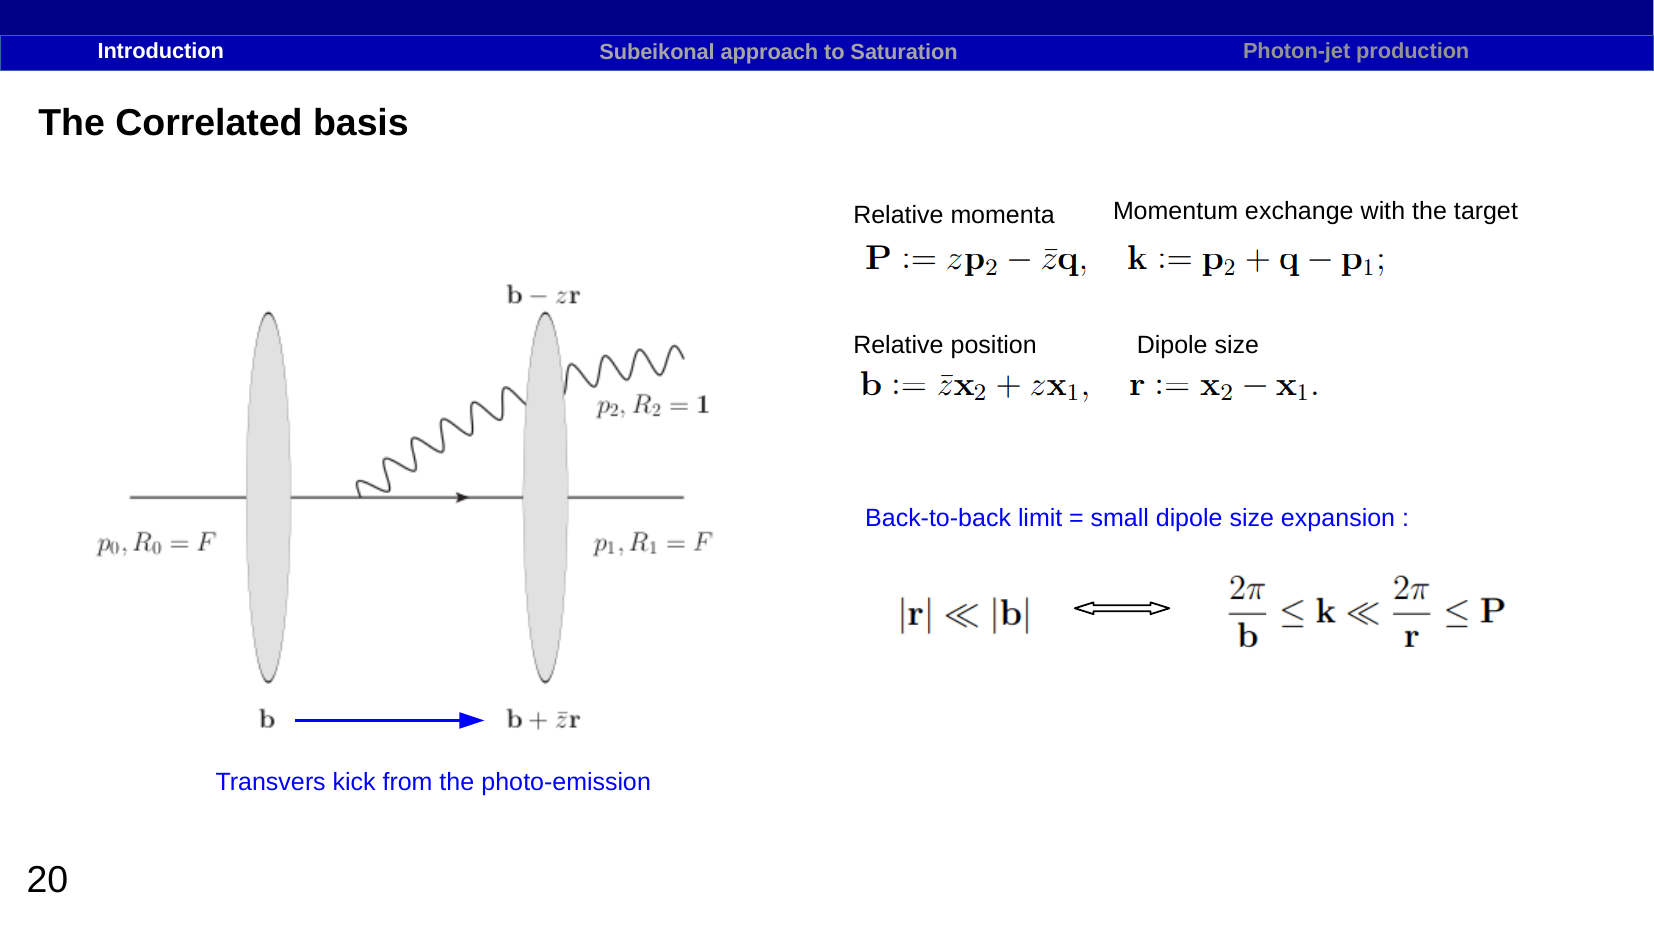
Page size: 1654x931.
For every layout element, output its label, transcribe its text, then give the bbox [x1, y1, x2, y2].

text_box Relative position [838, 323, 1071, 367]
text_box Introduction [82, 31, 697, 71]
picture [874, 595, 1046, 662]
picture [826, 354, 1359, 414]
text_box 1 [11, 851, 641, 908]
picture [1204, 566, 1524, 658]
picture [862, 224, 1394, 296]
text_box Dipole size [1122, 323, 1288, 367]
text_box Relative momenta [838, 193, 1087, 237]
text_box Photon-jet production [1228, 31, 1524, 71]
text_box Back-to-back limit = small dipole size expansion : [850, 496, 1654, 595]
text_box Transvers kick from the photo-emission [200, 760, 686, 804]
text_box Subeikonal approach to Saturation [584, 32, 1199, 80]
text_box Momentum exchange with the target [1098, 188, 1560, 232]
text_box The Correlated basis [23, 94, 981, 194]
text_box [0, 0, 1654, 71]
picture [82, 244, 768, 756]
